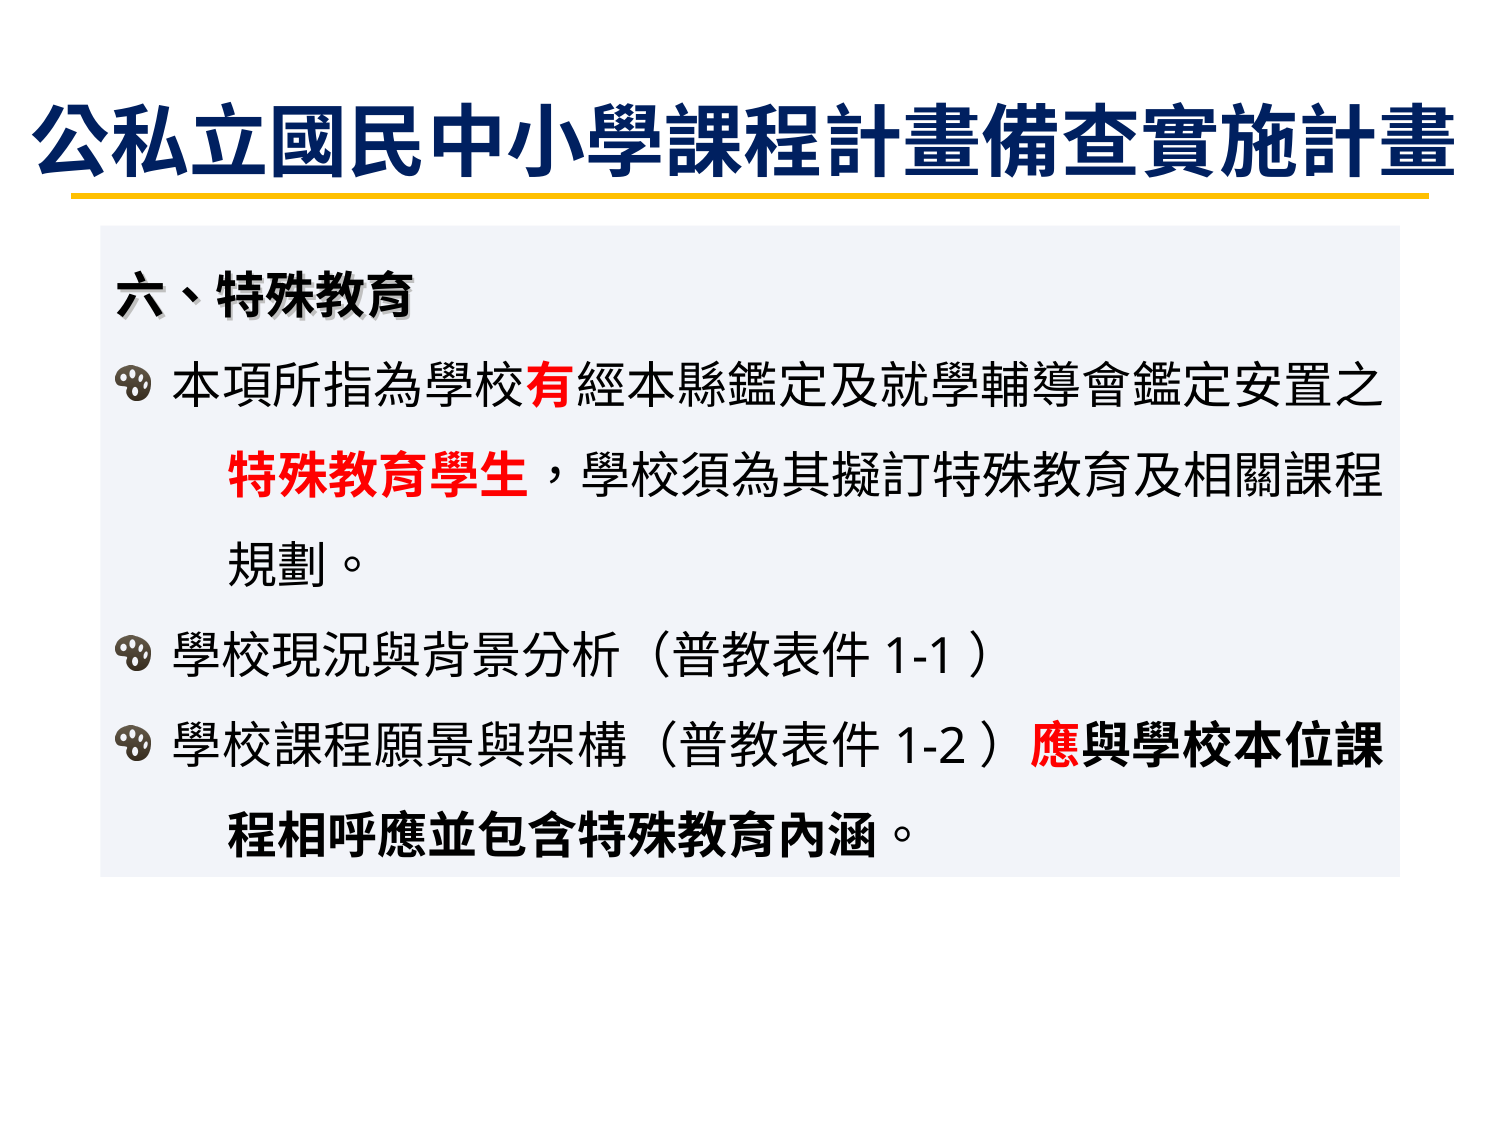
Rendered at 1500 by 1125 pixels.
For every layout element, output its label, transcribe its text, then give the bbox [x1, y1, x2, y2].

text_box 六、特殊教育 本項所指為學校有經本縣鑑定及就學輔導會鑑定安置之特殊教育學生，學校須為其擬訂特殊教育及相關課程規劃。 學校現況與背景分析（普教表件1-1） 學校課程願景與架構（普教表件1-2）應與學校本位課程相呼應並包含特殊教育內涵。 [100, 225, 1400, 877]
title 公私立國民中小學課程計畫備查實施計畫 [5, 45, 1483, 233]
